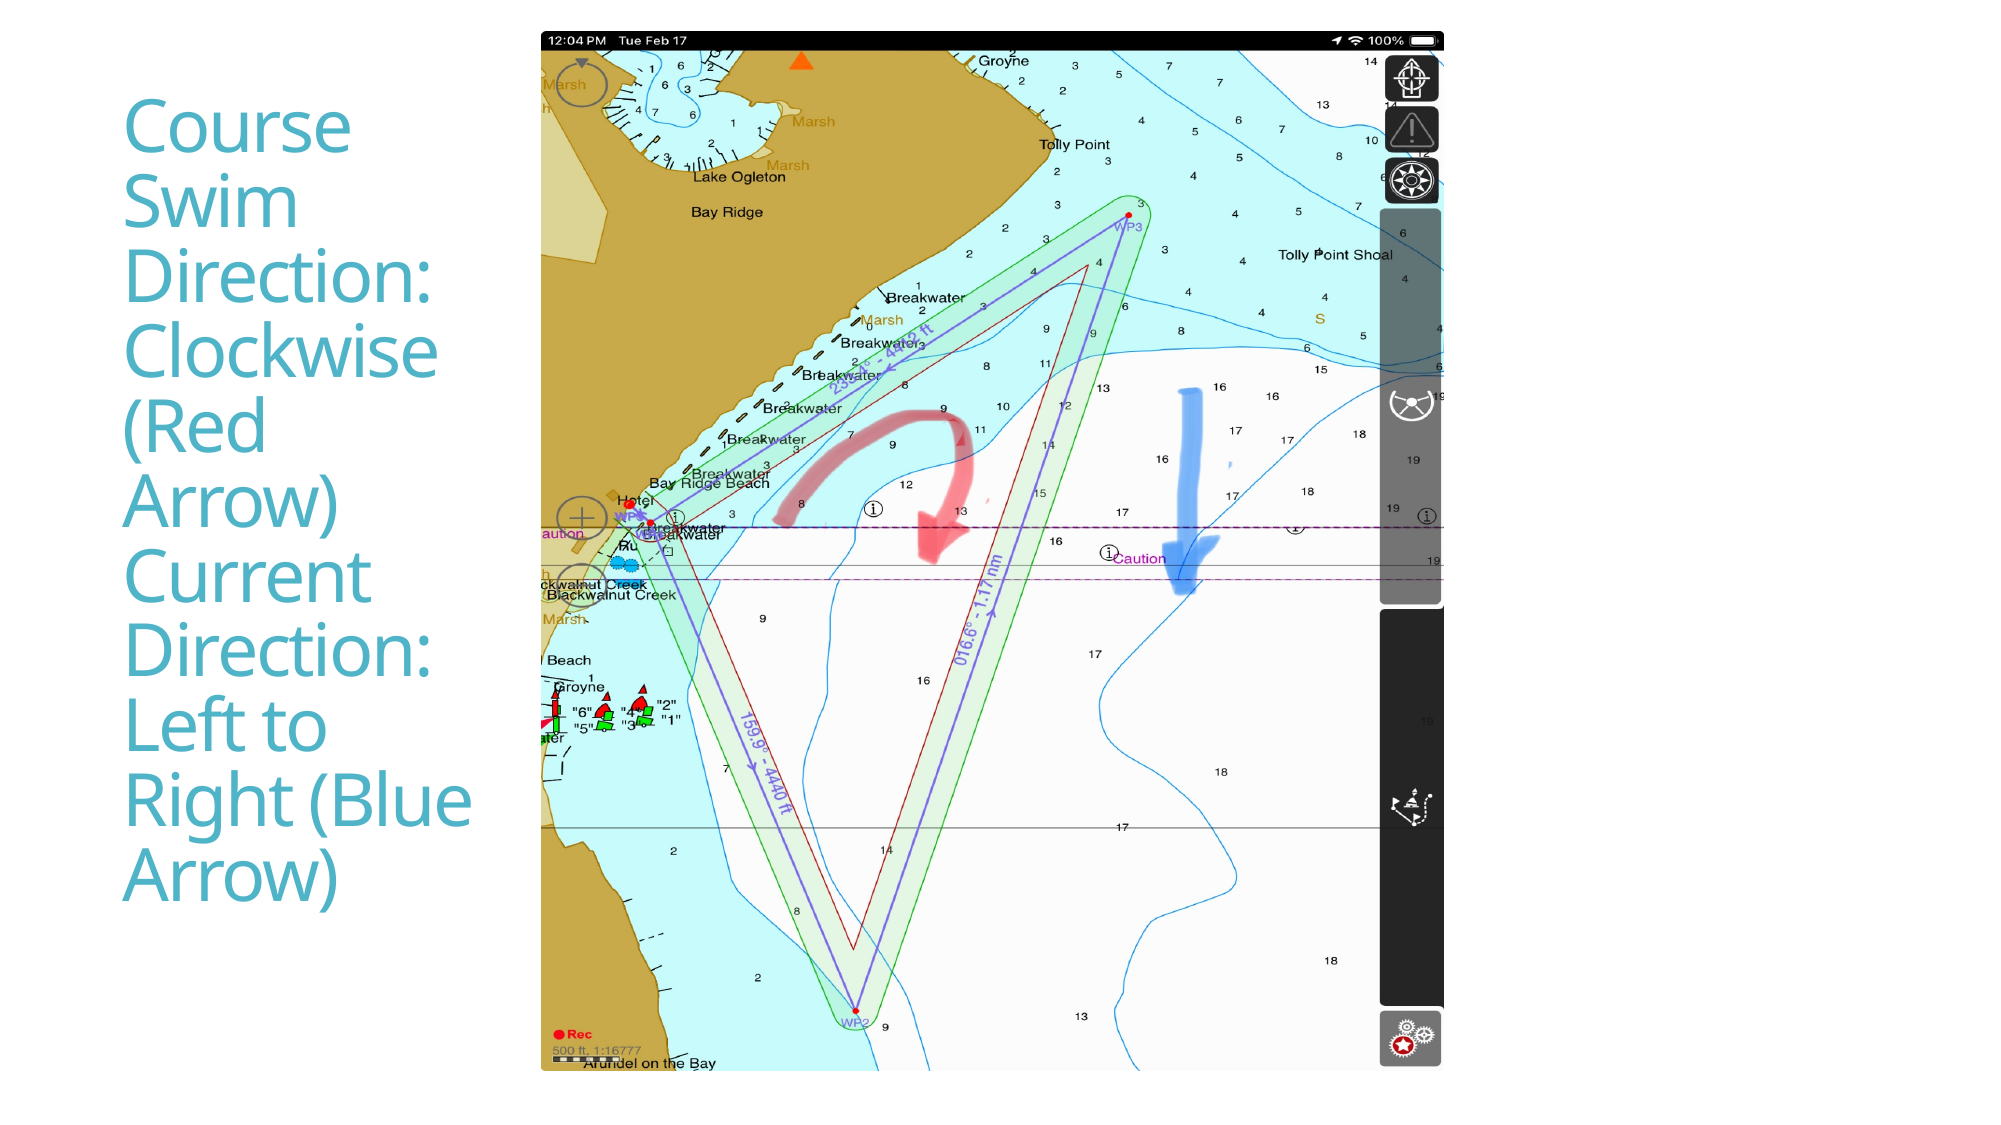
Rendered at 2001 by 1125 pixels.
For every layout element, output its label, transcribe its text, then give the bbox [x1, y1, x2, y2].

title Course Swim Direction: Clockwise (Red Arrow) Current Direction: Left to Right (Blue Arrow) [107, 81, 502, 928]
picture [541, 31, 1444, 1071]
